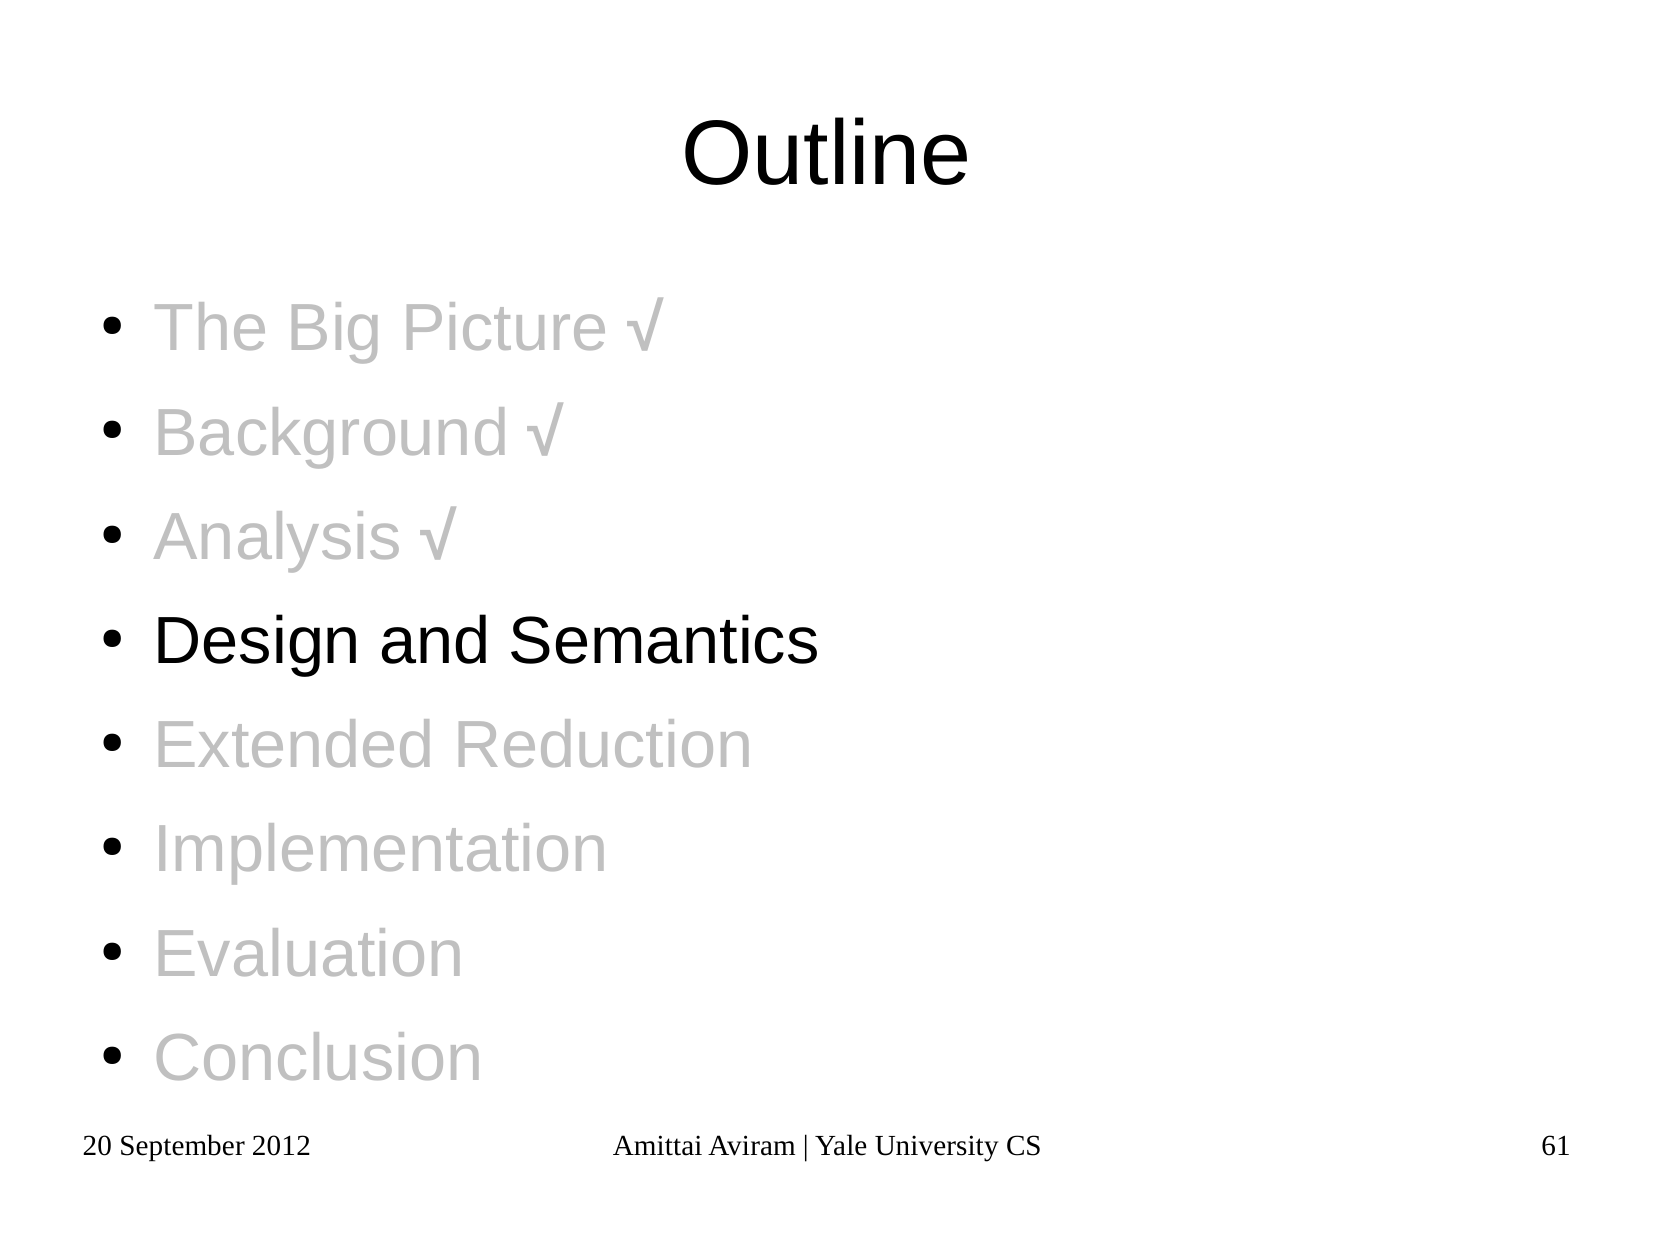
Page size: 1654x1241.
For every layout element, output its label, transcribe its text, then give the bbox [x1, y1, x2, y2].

list The Big Picture √ Background √ Analysis √ Design and Semantics Extended Reduction Implementation Evaluation Conclusion [82, 290, 1571, 1109]
title Outline [82, 49, 1571, 257]
